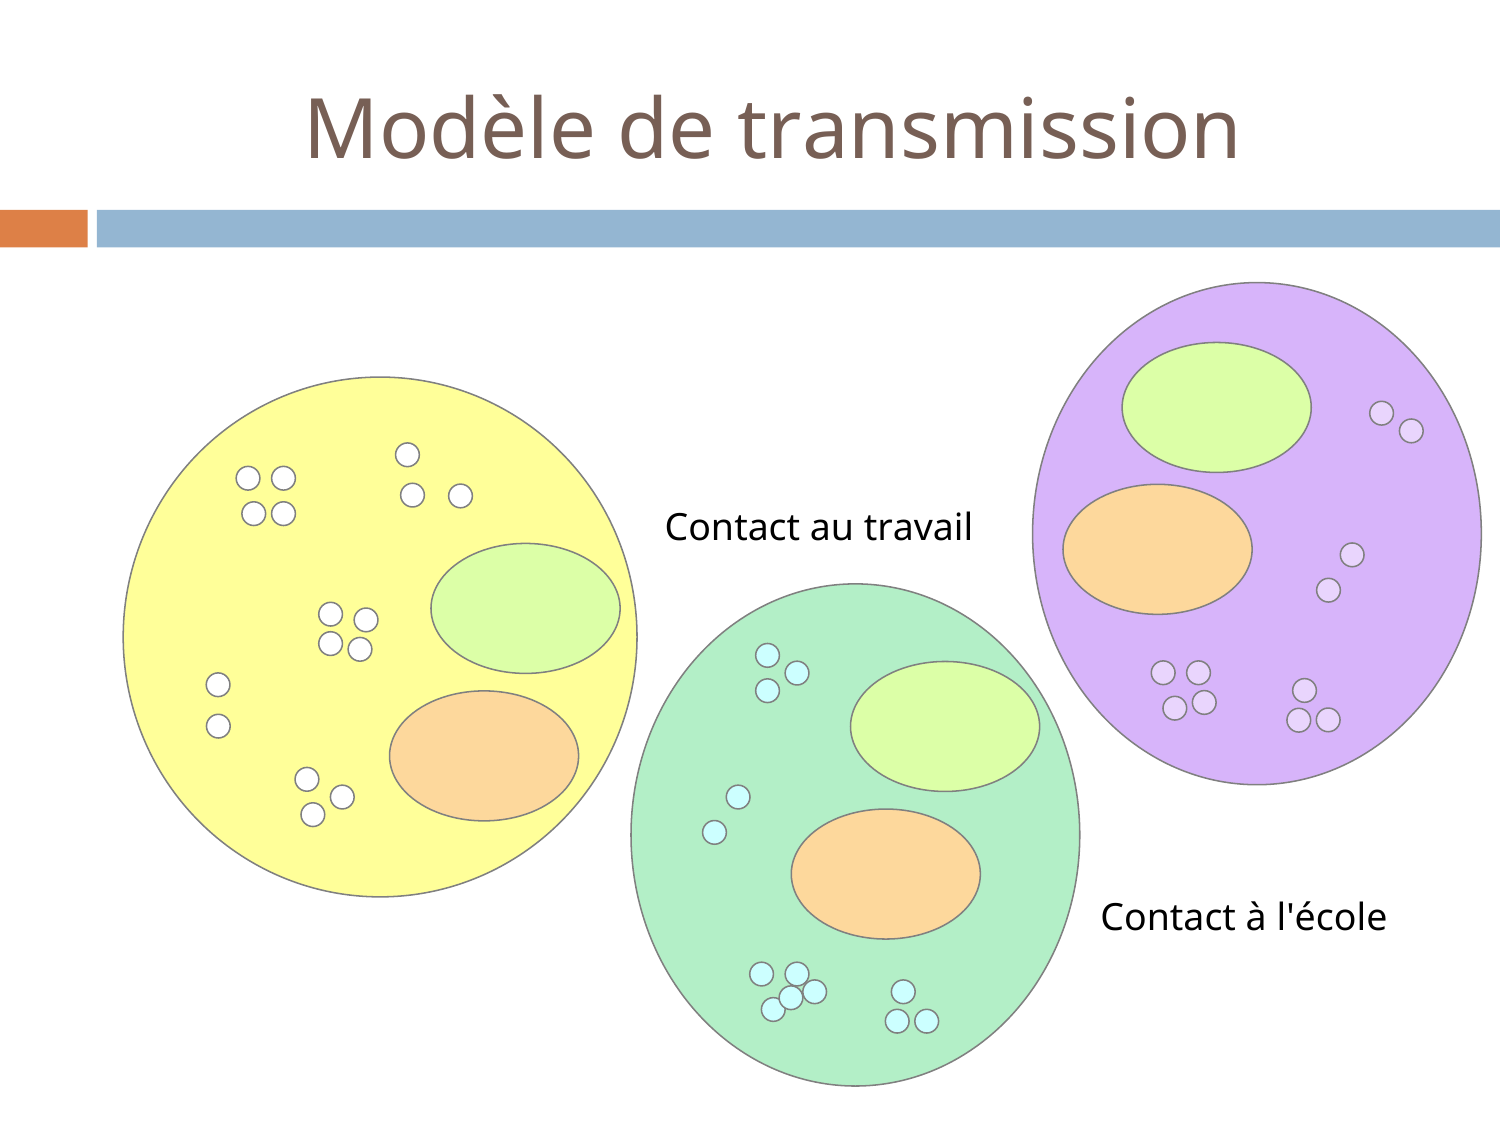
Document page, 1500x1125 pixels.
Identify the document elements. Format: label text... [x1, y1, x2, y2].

text_box [722, 1037, 989, 1087]
text_box [631, 736, 649, 934]
text_box [123, 377, 638, 897]
text_box [1032, 282, 1482, 785]
text_box Contact à l'école [1085, 885, 1430, 945]
text_box [1016, 659, 1080, 1011]
text_box Modèle de transmission [0, 30, 1500, 219]
text_box Contact au travail [649, 495, 1016, 1037]
